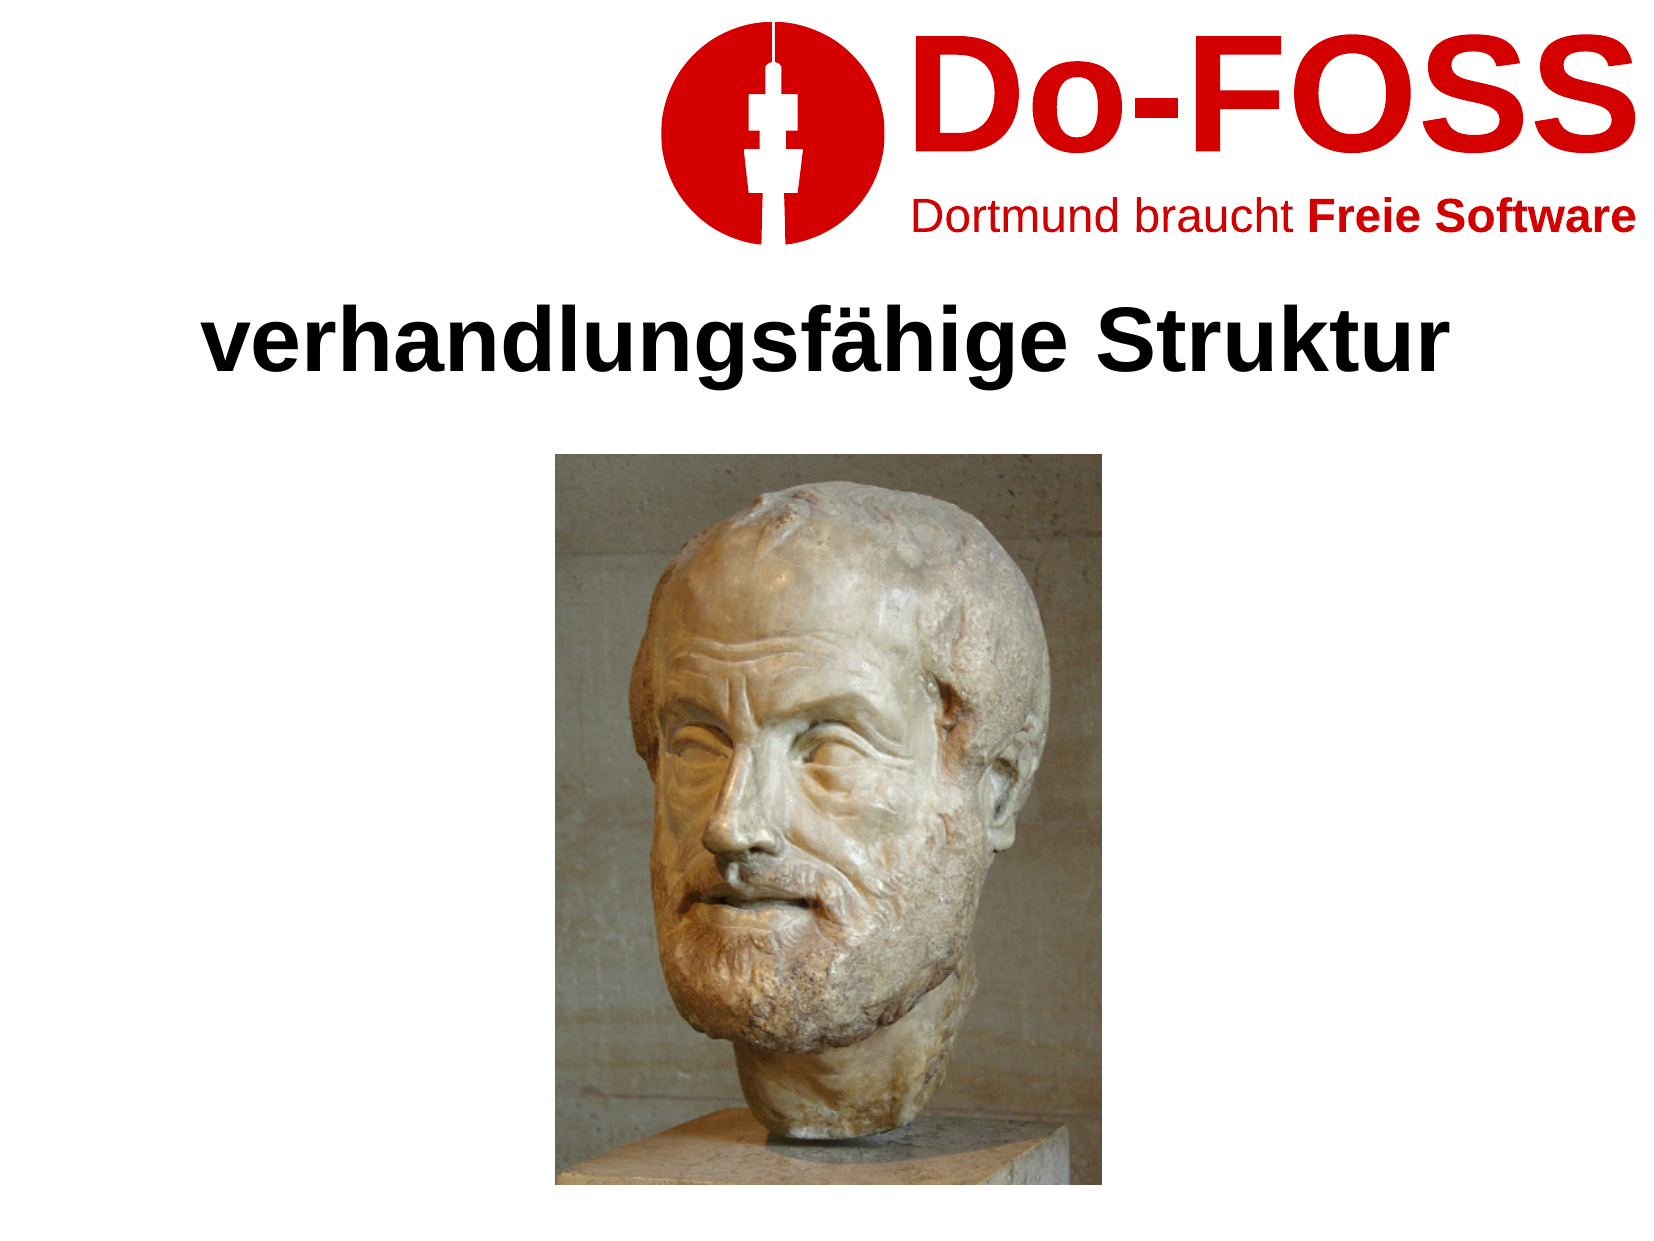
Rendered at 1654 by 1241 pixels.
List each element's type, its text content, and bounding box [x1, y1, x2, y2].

picture [555, 454, 1102, 1185]
title verhandlungsfähige Struktur [82, 236, 1571, 444]
